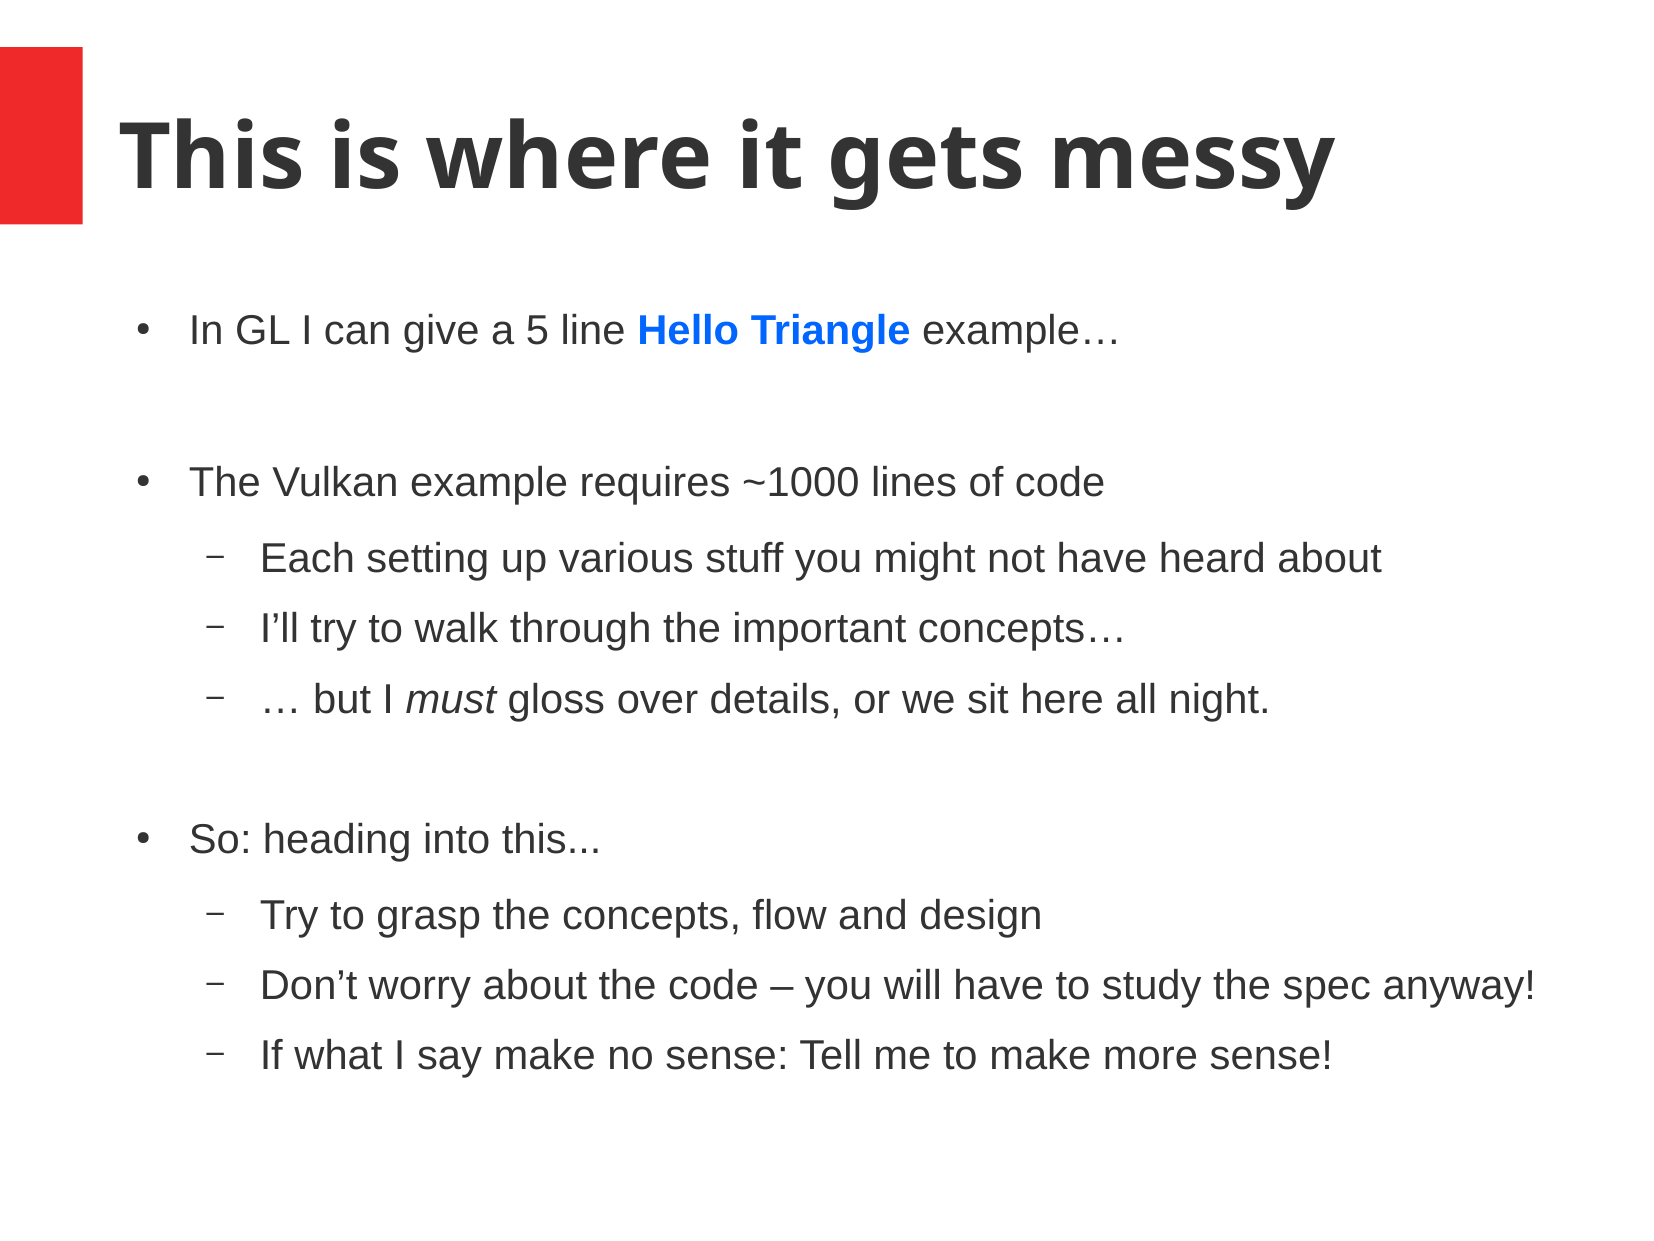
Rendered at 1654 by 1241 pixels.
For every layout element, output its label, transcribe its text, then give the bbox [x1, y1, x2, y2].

title This is where it gets messy [118, 49, 1571, 257]
list In GL I can give a 5 line Hello Triangle example… The Vulkan example requires ~1000 lines of code Each setting up various stuff you might not have heard about I’ll try to walk through the important concepts… … but I must gloss over details, or we sit here all night. So: heading into this... Try to grasp the concepts, flow and design Don’t worry about the code – you will have to study the spec anyway! If what I say make no sense: Tell me to make more sense! [118, 307, 1583, 1074]
